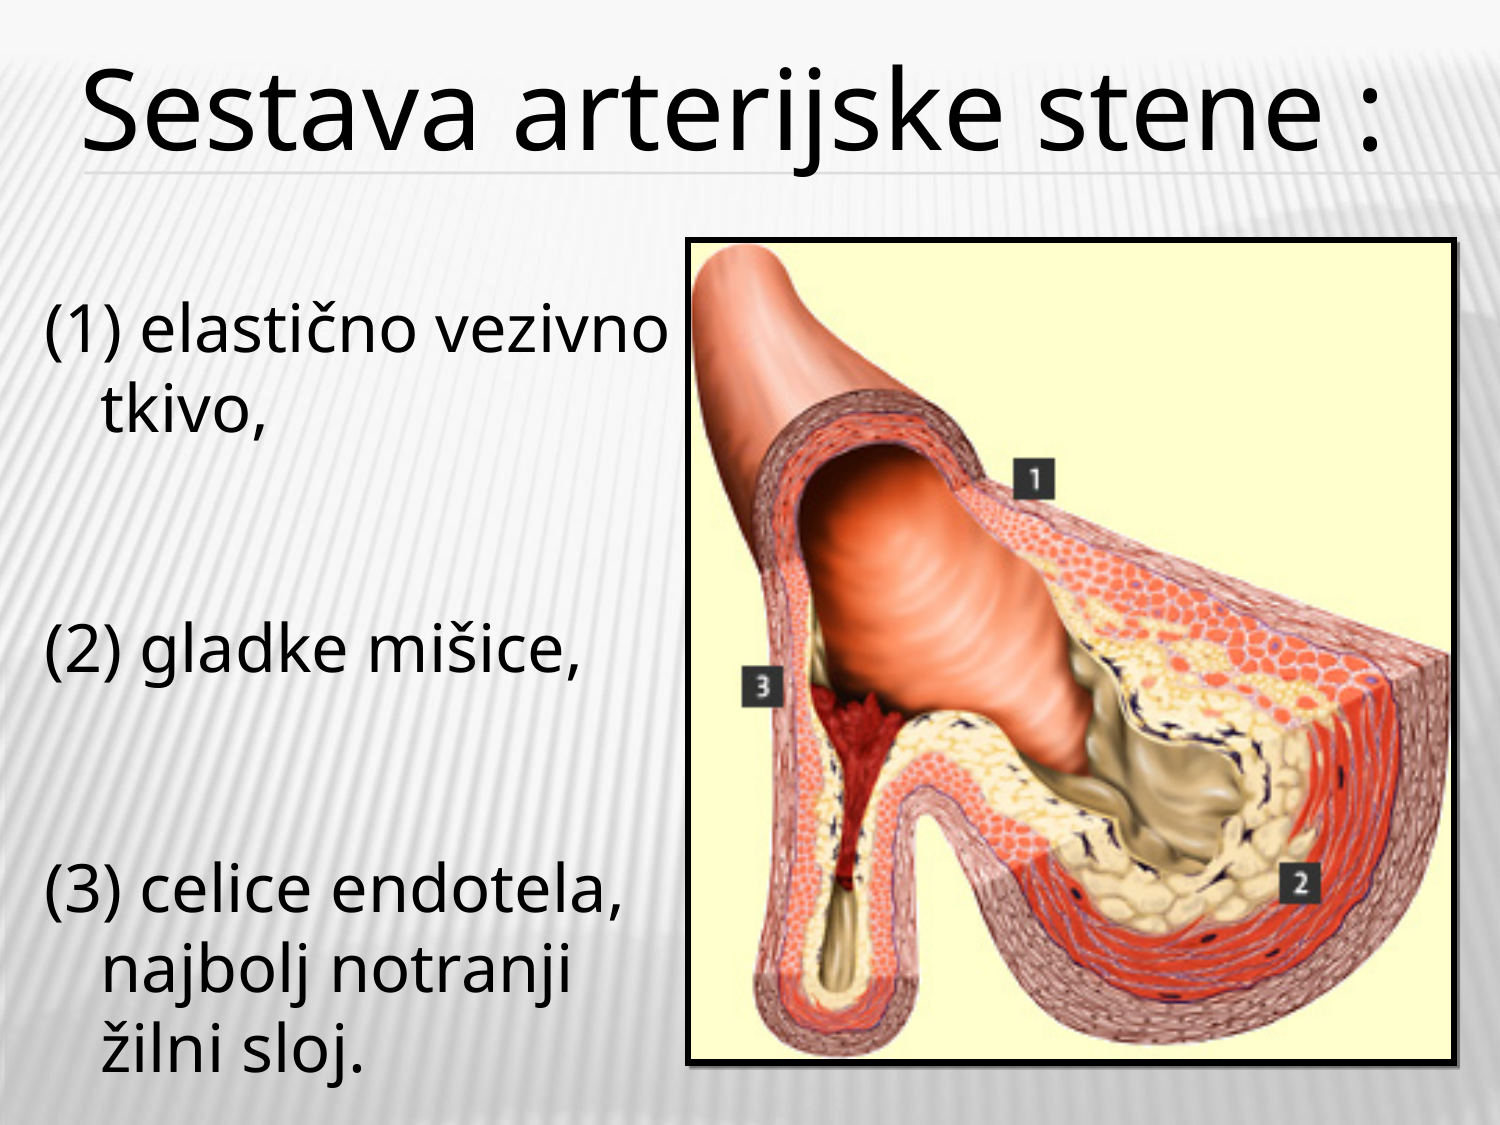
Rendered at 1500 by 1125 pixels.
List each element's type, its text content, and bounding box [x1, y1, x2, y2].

text_box elastično vezivno tkivo, (2) gladke mišice, (3) celice endotela, najbolj notranji žilni sloj. [29, 278, 709, 1094]
picture [0, 0, 1500, 1125]
text_box Sestava arterijske stene : [64, 30, 1447, 181]
